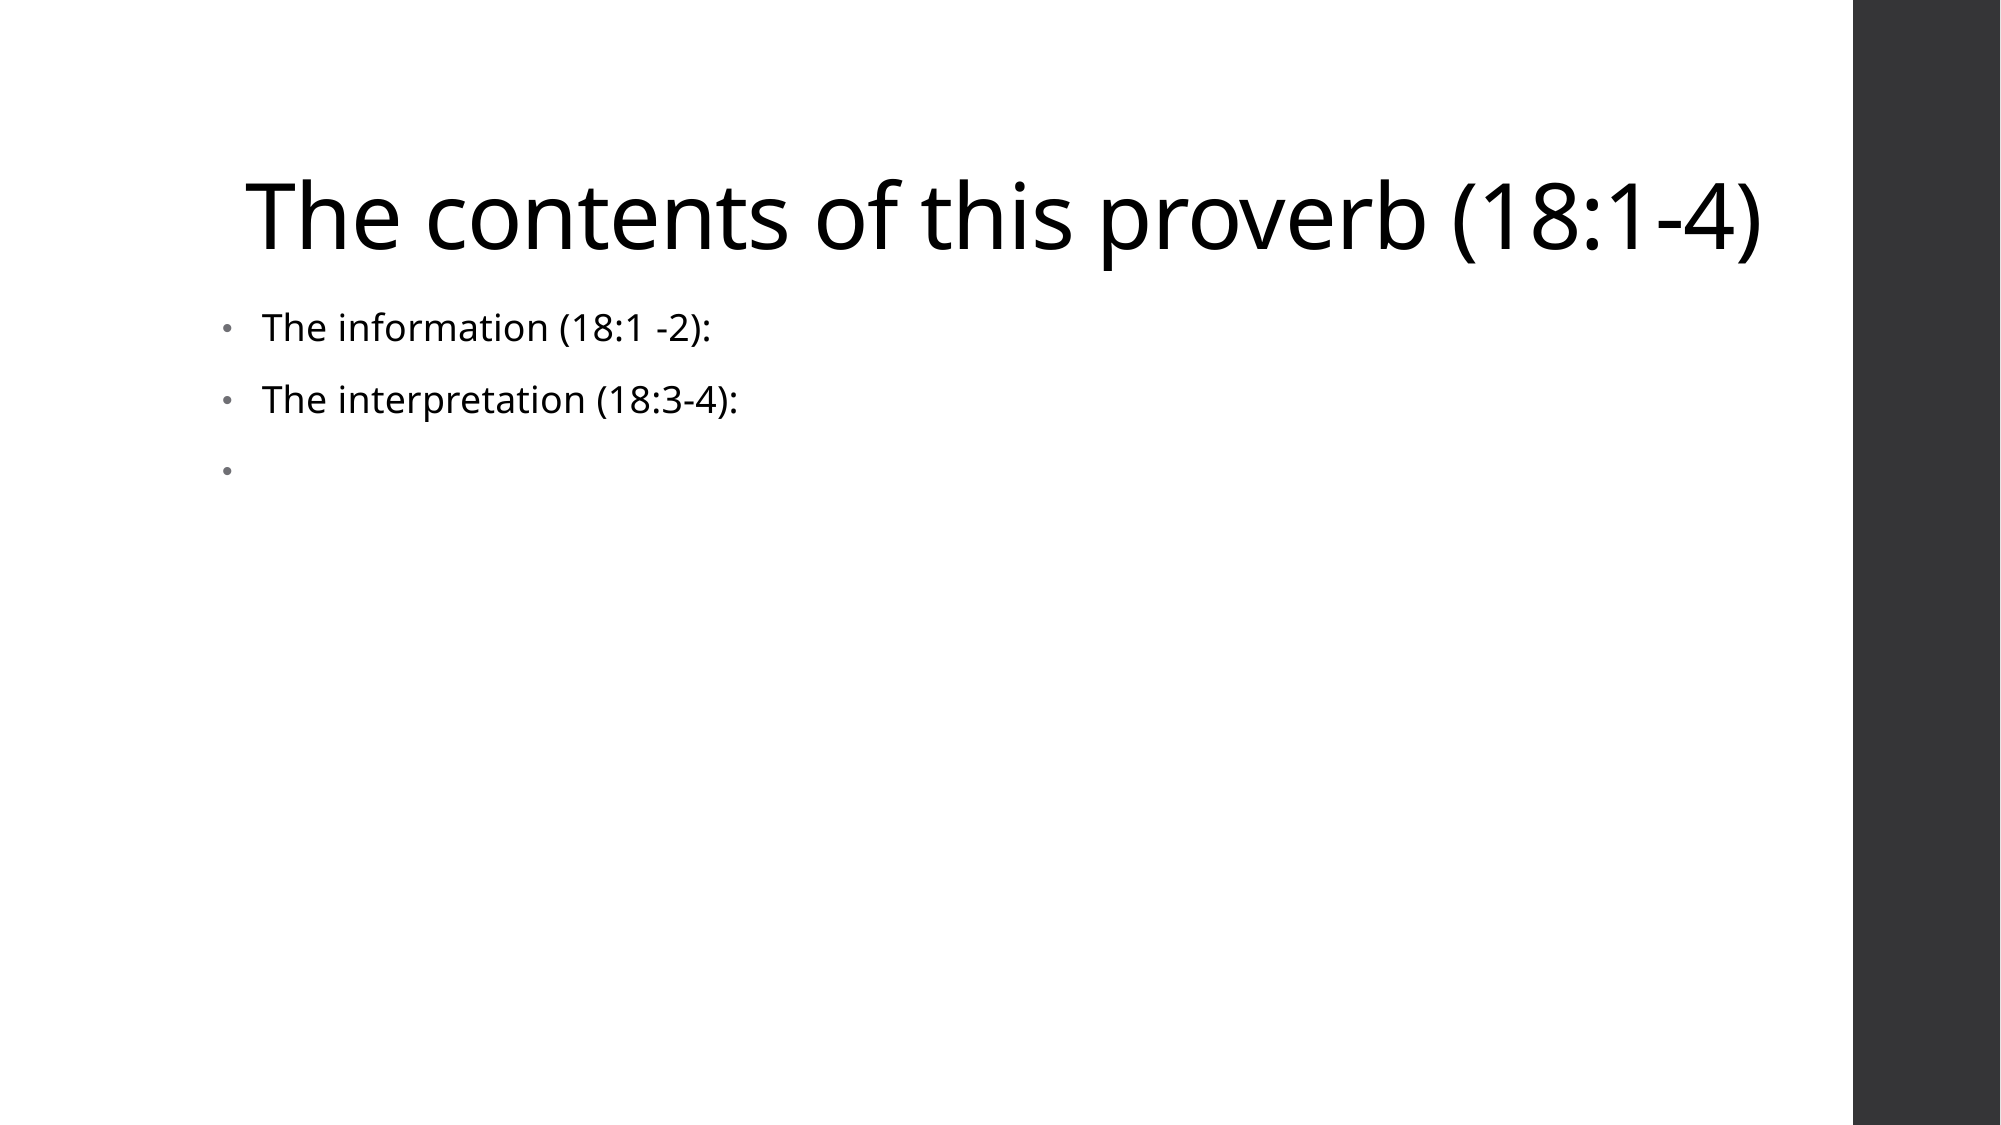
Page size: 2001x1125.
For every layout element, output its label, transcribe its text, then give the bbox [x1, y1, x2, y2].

title The contents of this proverb (18:1-4) [206, 60, 1797, 278]
list The information (18:1 -2): The interpretation (18:3-4): [206, 299, 1617, 1014]
